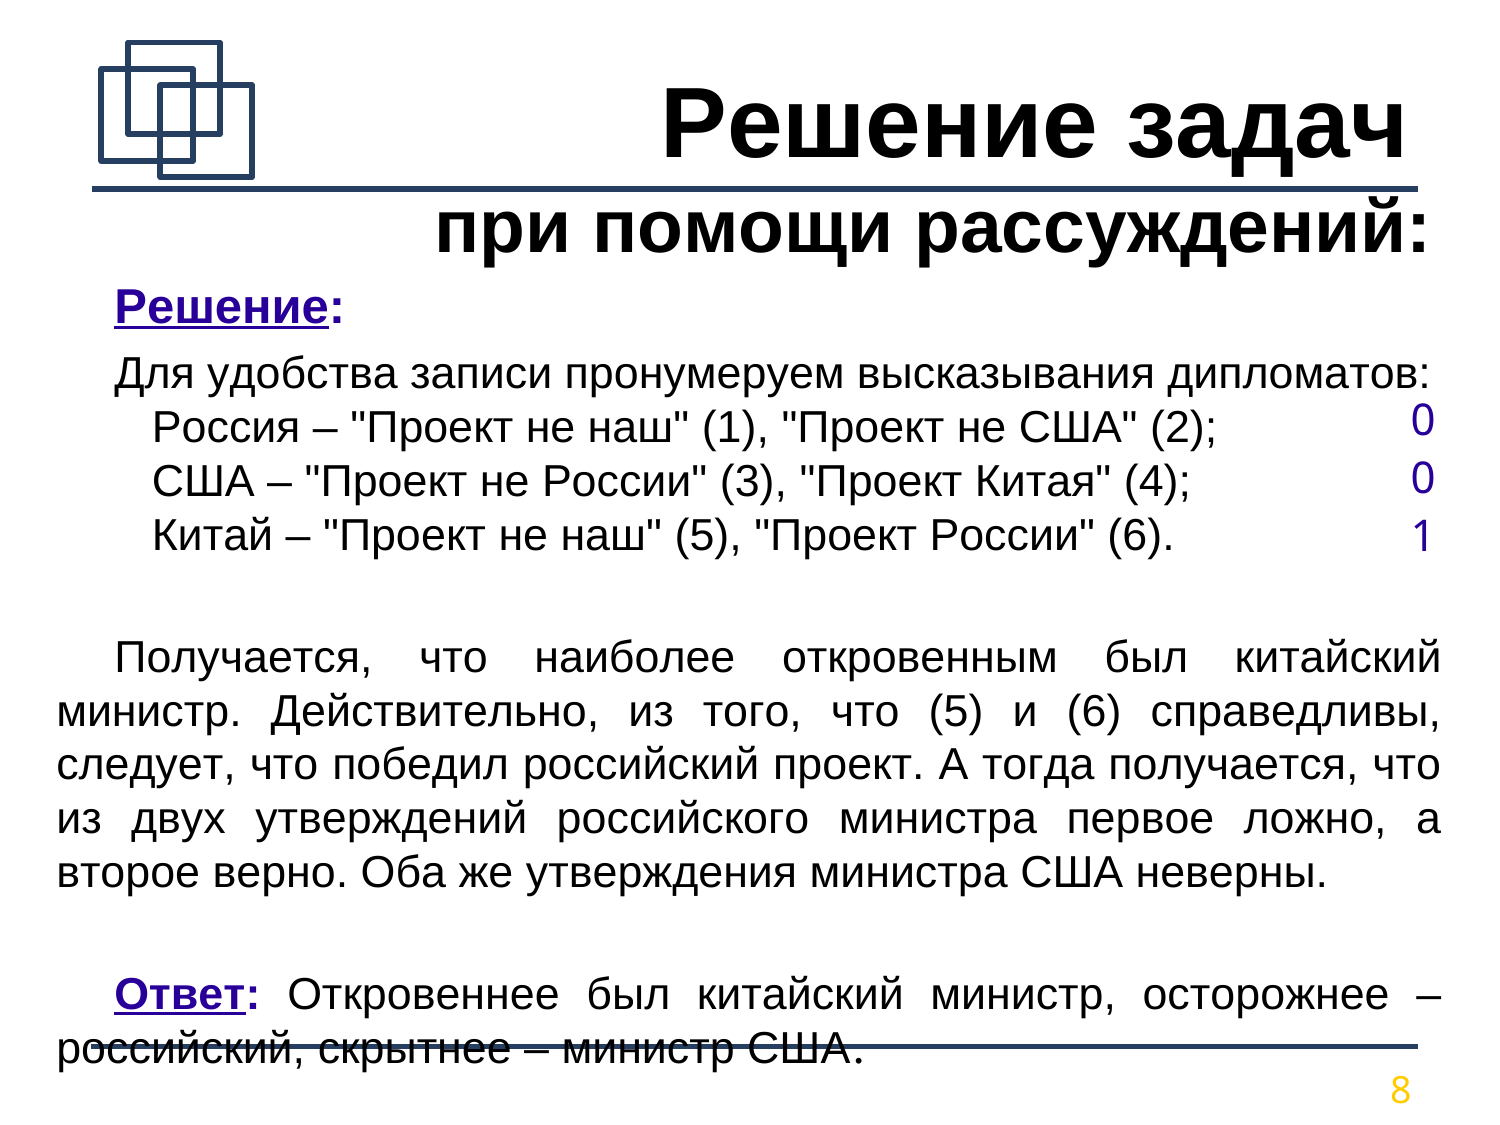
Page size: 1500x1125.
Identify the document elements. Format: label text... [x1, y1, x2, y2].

text_box Решение задач при помощи рассуждений: [41, 42, 1448, 283]
list Решение: Для удобства записи пронумеруем высказывания дипломатов: Россия – "Проект не наш" (1), "Проект не США" (2); США – "Проект не России" (3), "Проект Китая" (4); Китай – "Проект не наш" (5), "Проект России" (6). Получается, что наиболее откровенным был китайский министр. Действительно, из того, что (5) и (6) справедливы, следует, что победил российский проект. А тогда получается, что из двух утверждений российского министра первое ложно, а второе верно. Оба же утверждения министра США неверны. Ответ: Откровеннее был китайский министр, осторожнее – российский, скрытнее – министр США. [41, 267, 1459, 1093]
text_box 0 0 1 [1387, 383, 1459, 568]
